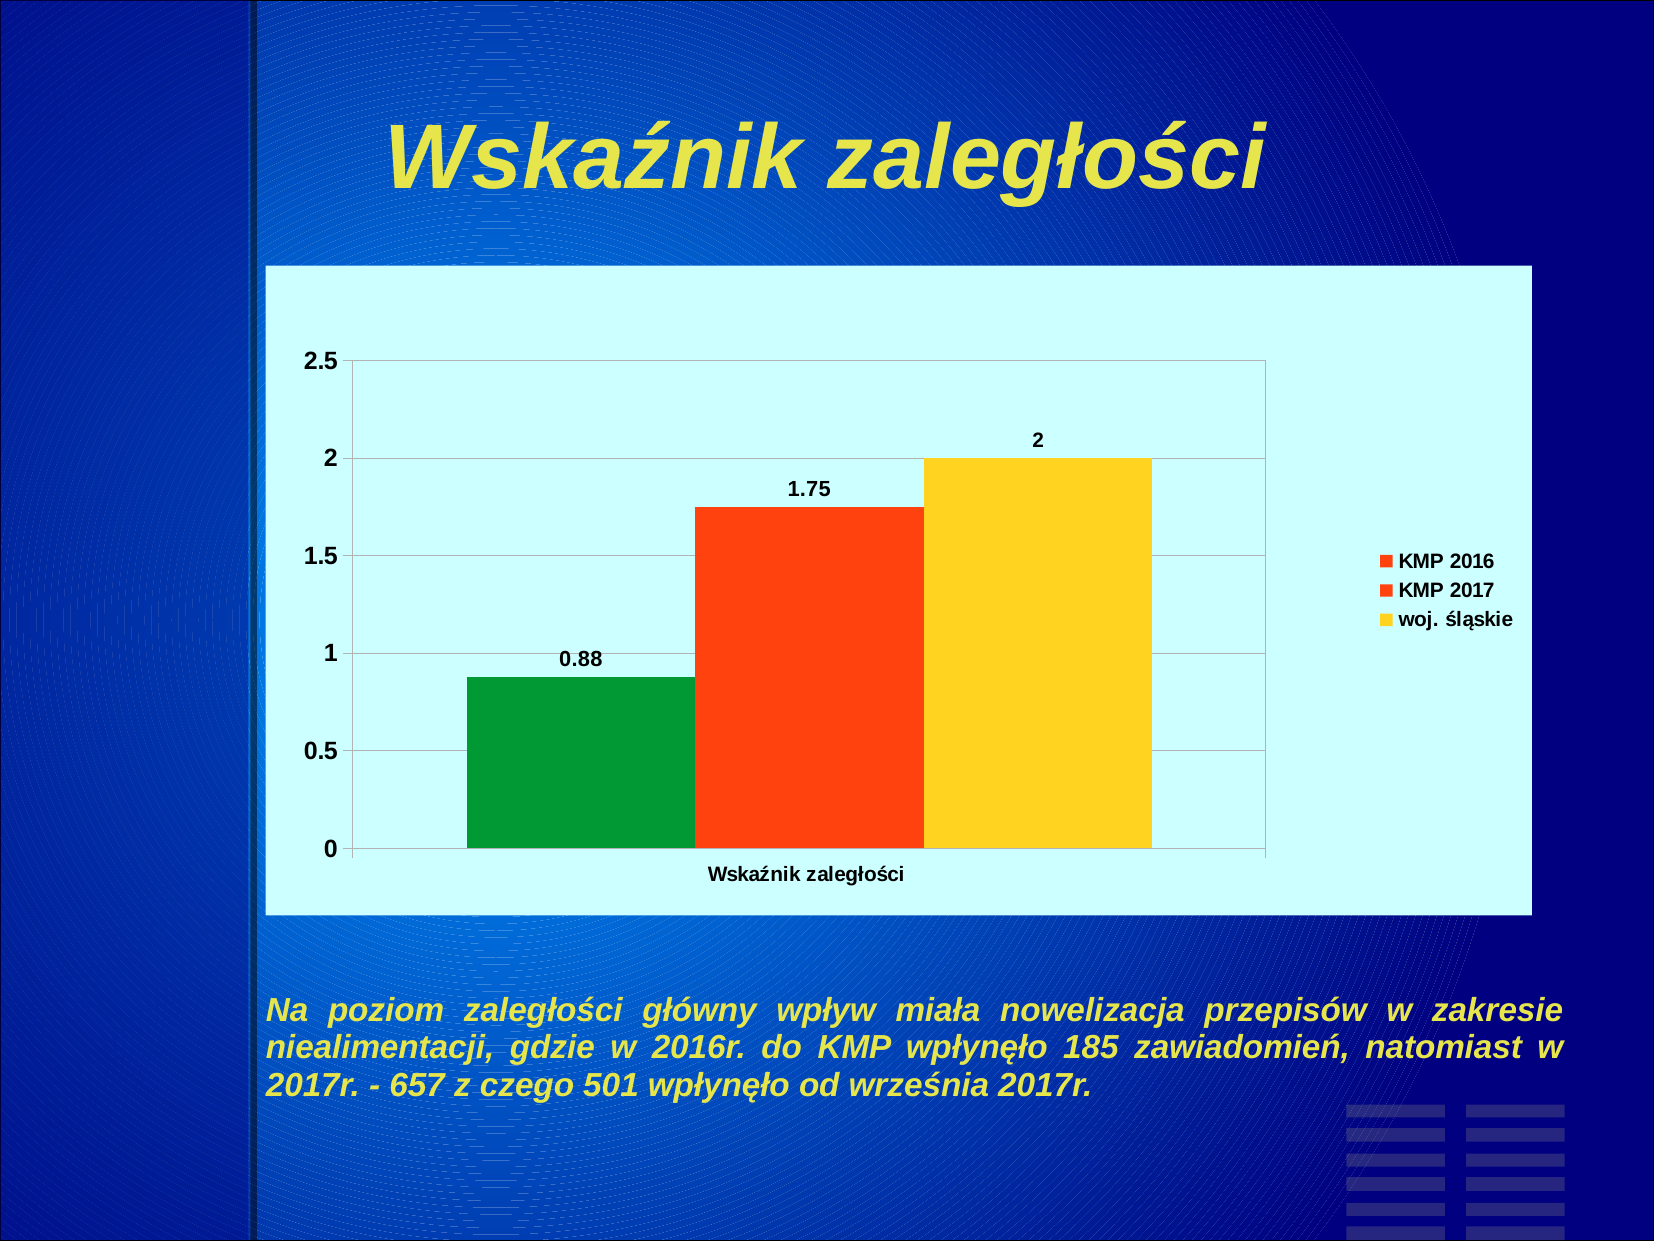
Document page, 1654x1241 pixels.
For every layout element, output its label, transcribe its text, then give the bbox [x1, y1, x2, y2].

title Wskaźnik zaległości [119, 105, 1533, 311]
title Na poziom zaległości główny wpływ miała nowelizacja przepisów w zakresie niealimentacji, gdzie w 2016r. do KMP wpłynęło 185 zawiadomień, natomiast w 2017r. - 657 z czego 501 wpłynęło od września 2017r. [265, 944, 1565, 1151]
chart [265, 265, 1532, 916]
